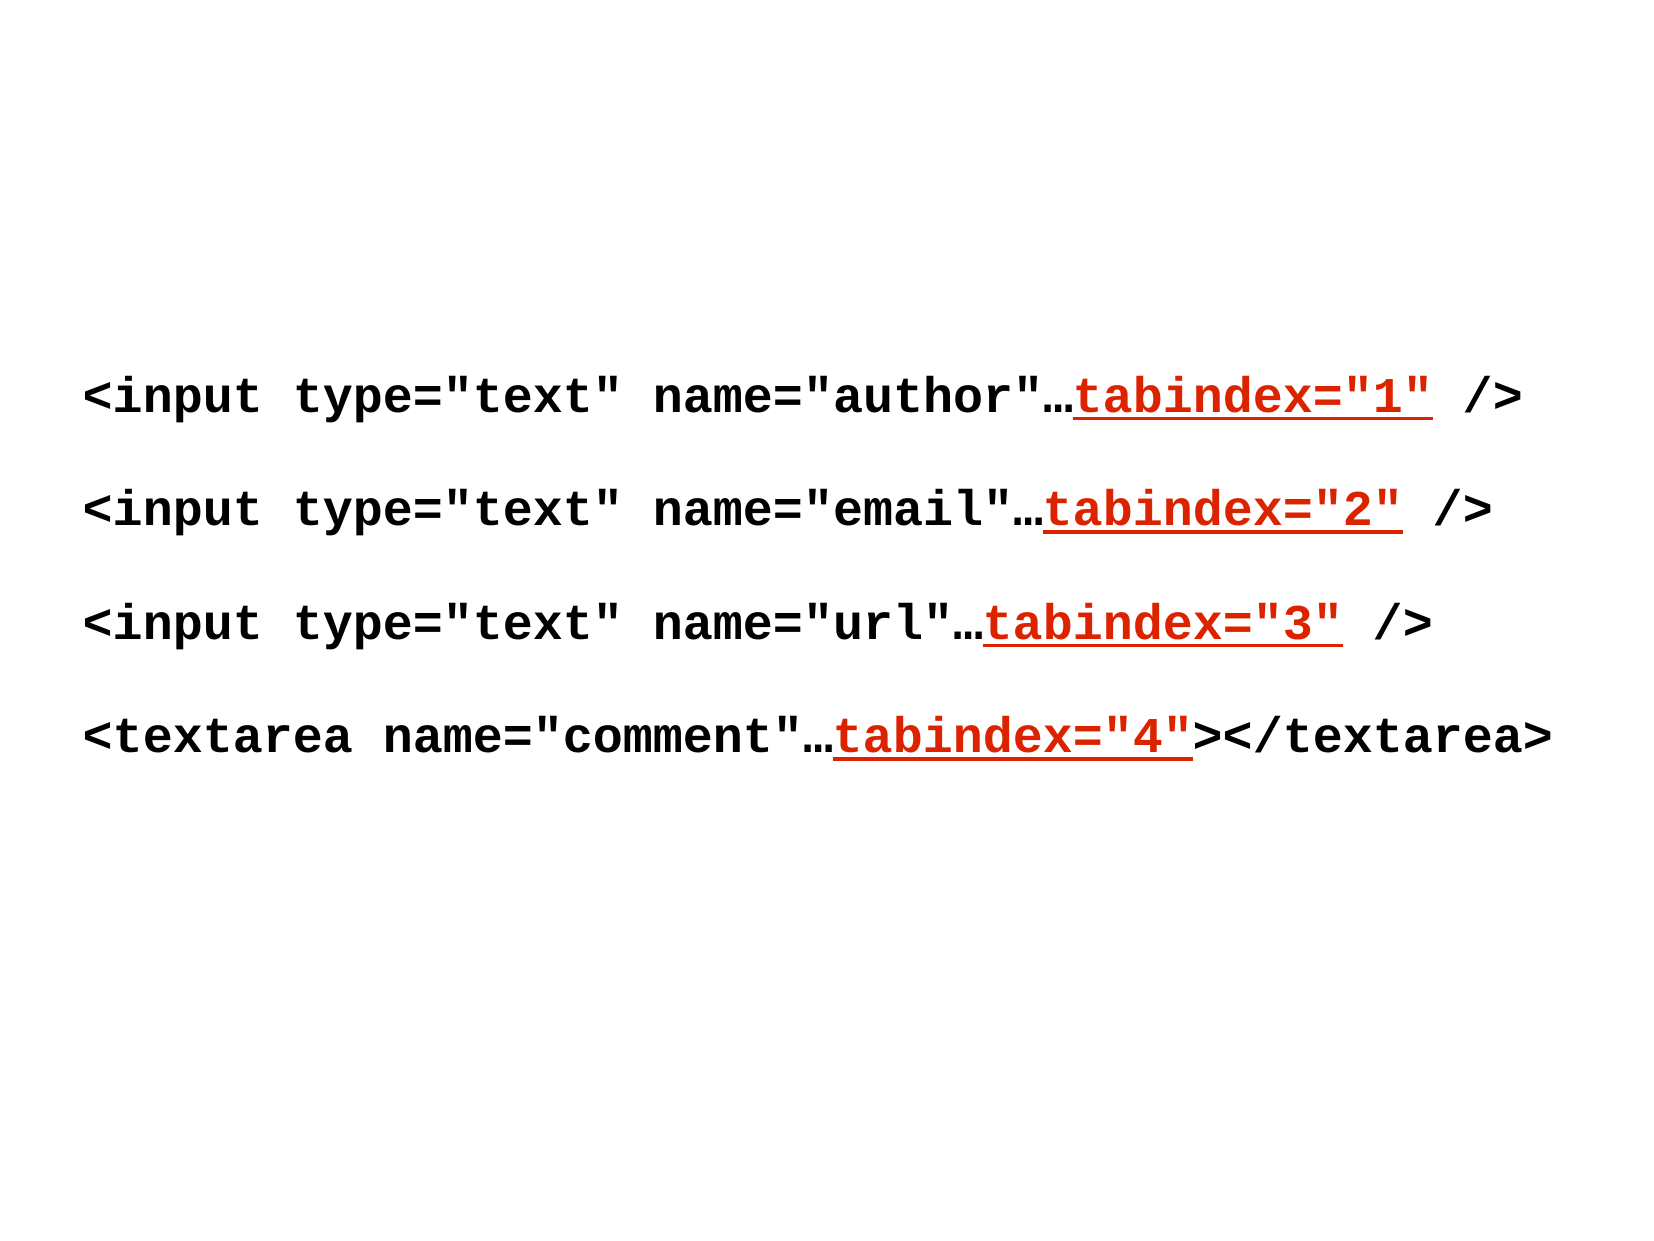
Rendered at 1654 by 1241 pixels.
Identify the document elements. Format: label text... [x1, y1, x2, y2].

subtitle <input type="text" name="author"…tabindex="1" /> <input type="text" name="email"…tabindex="2" /> <input type="text" name="url"…tabindex="3" /> <textarea name="comment"…tabindex="4"></textarea> [82, 118, 1571, 1021]
